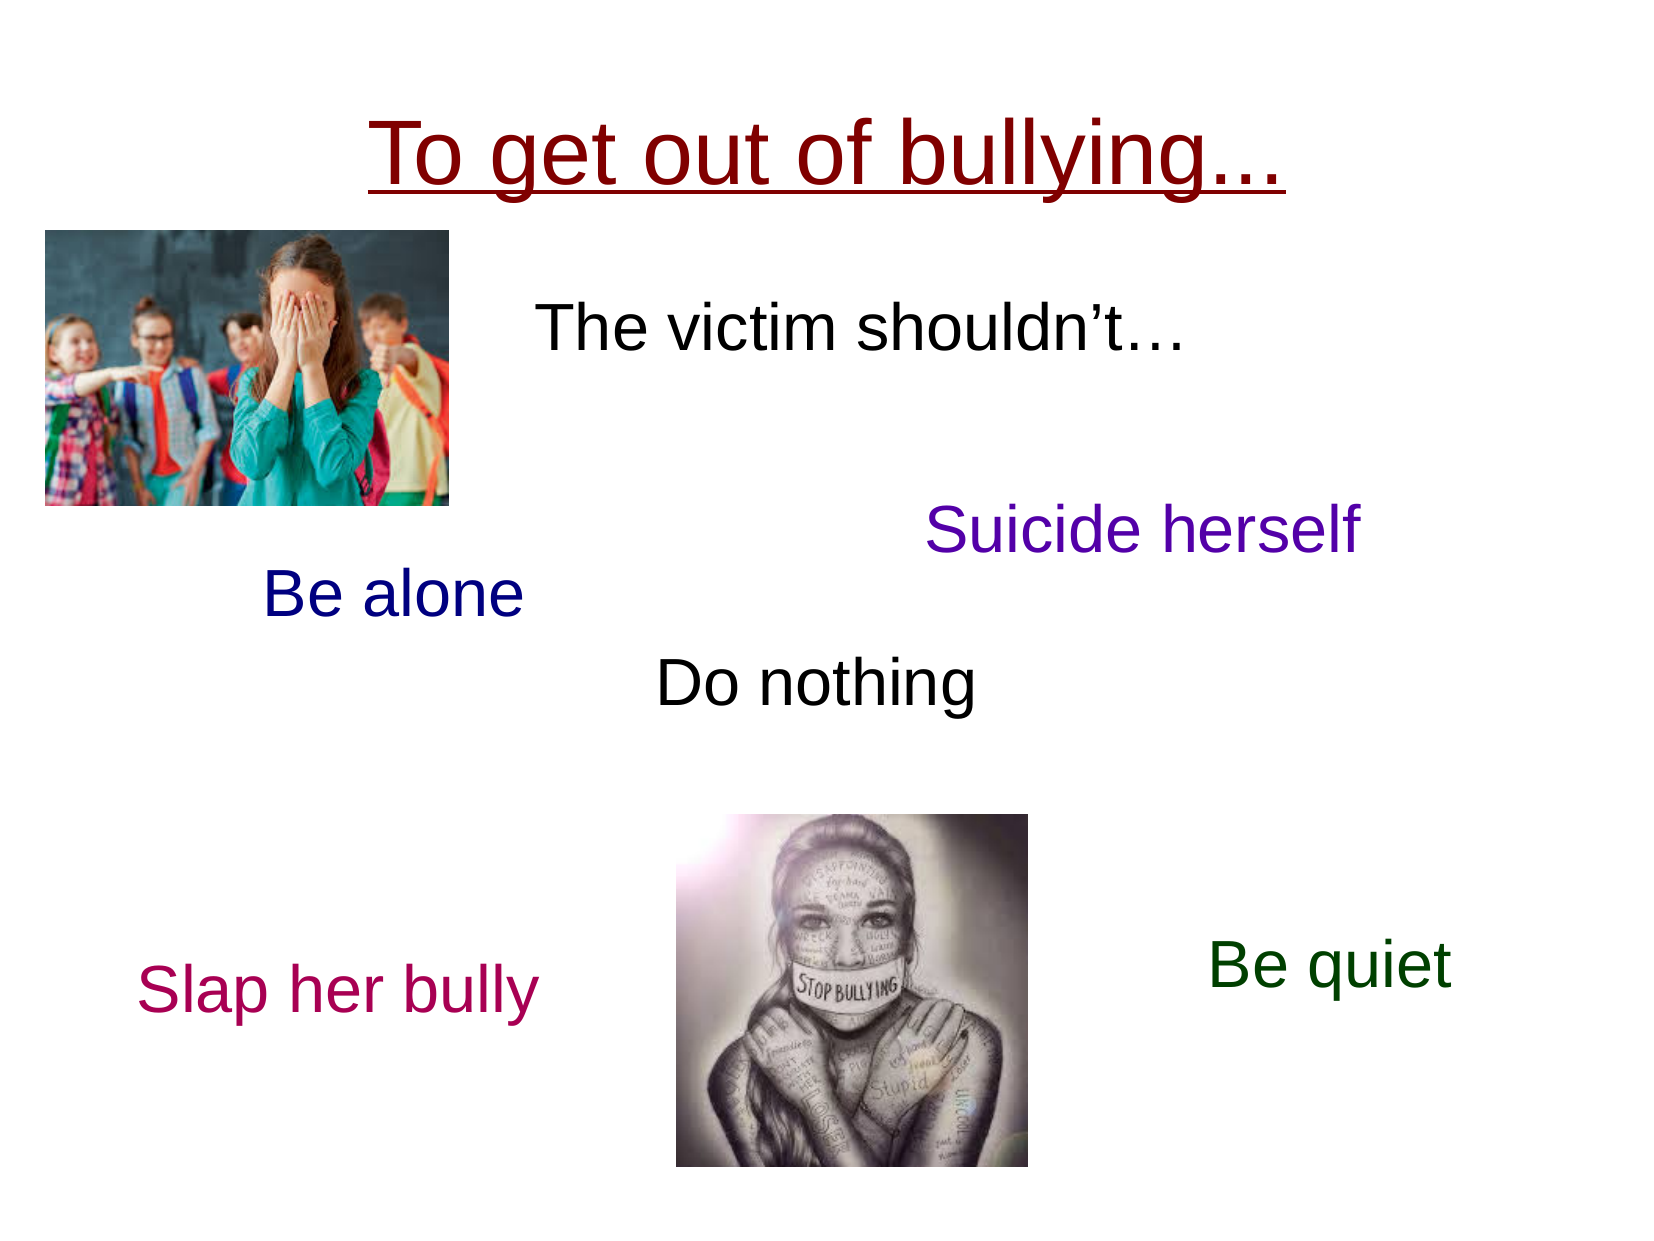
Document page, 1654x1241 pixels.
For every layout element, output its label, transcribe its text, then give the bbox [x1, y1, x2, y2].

text_box Slap her bully [121, 944, 556, 1035]
list The victim shouldn’t… [82, 290, 1571, 1010]
text_box Do nothing [640, 637, 993, 728]
title To get out of bullying... [82, 49, 1571, 257]
text_box Suicide herself [909, 484, 1377, 579]
picture [45, 230, 449, 506]
picture [676, 814, 1028, 1167]
text_box Be quiet [1192, 919, 1504, 1010]
text_box Be alone [248, 548, 541, 638]
